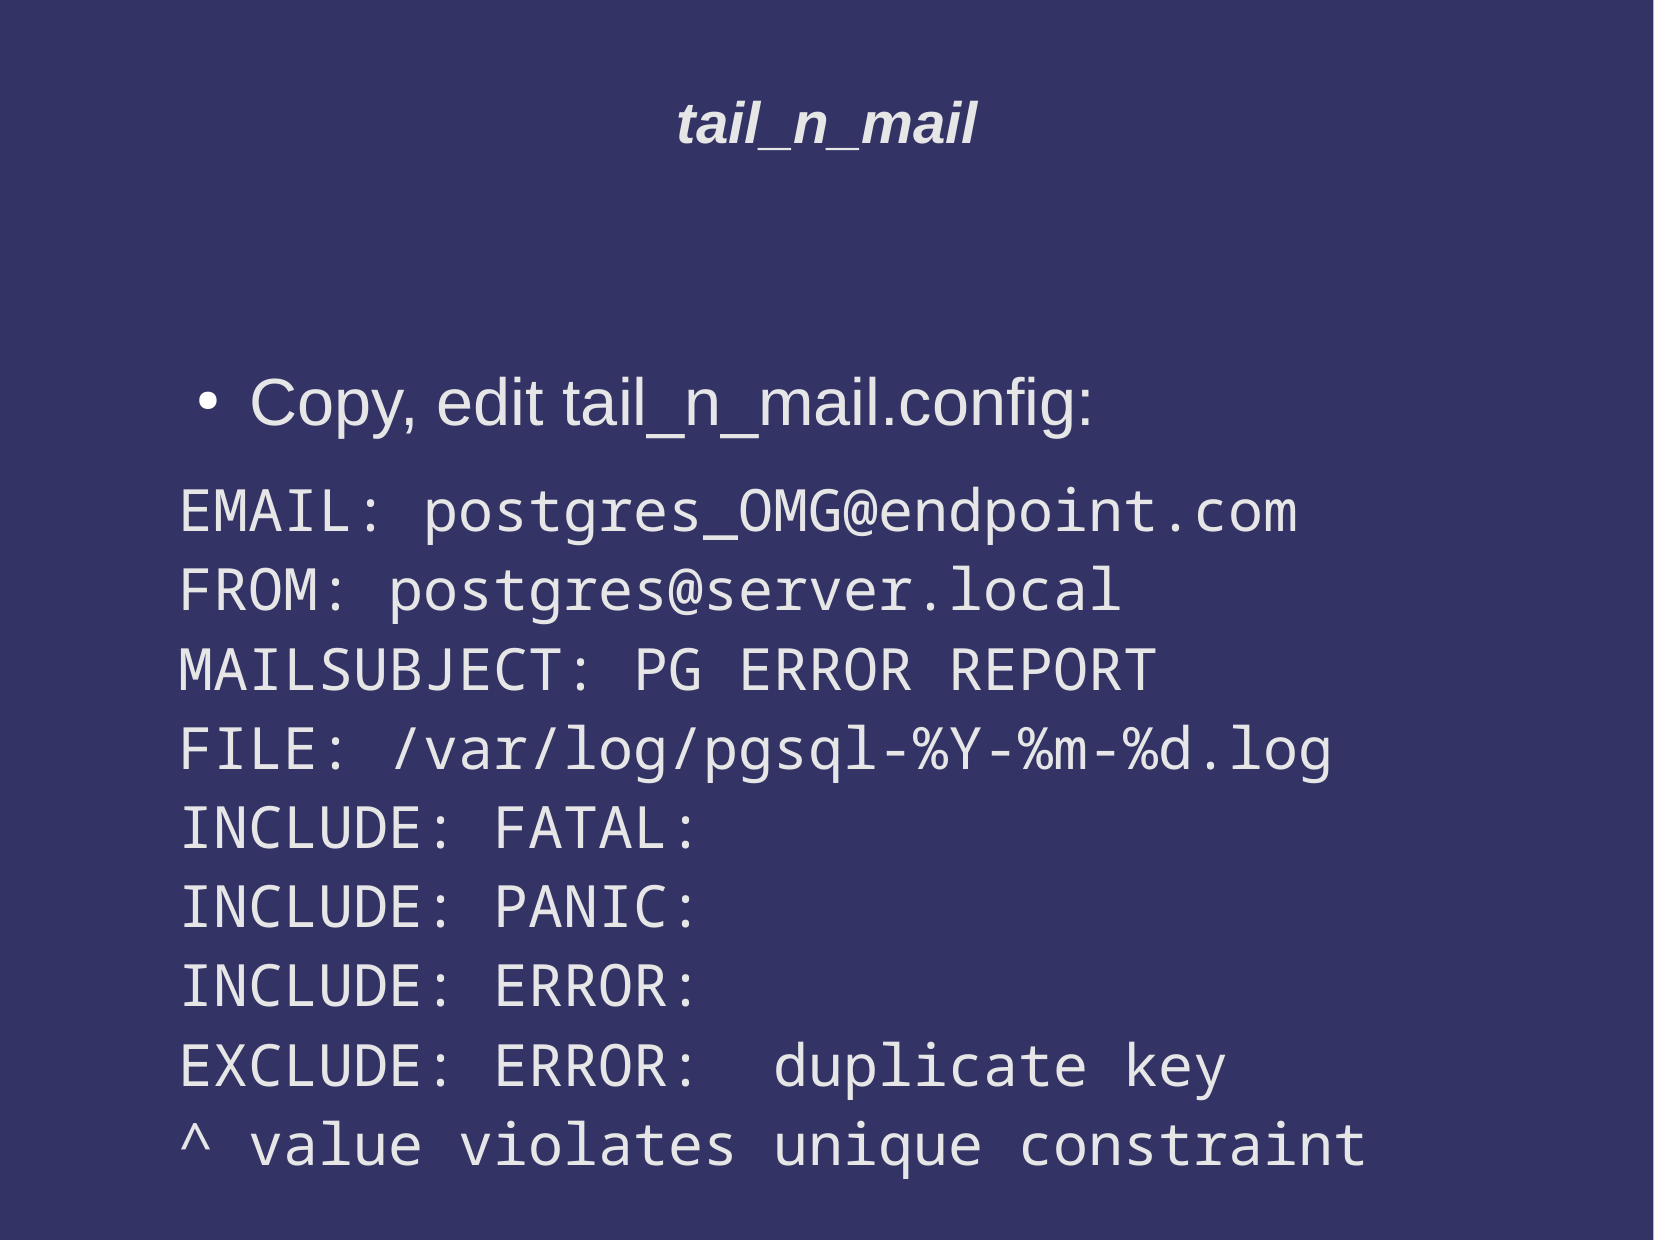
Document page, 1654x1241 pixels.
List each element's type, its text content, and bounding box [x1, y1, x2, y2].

title tail_n_mail [121, 19, 1534, 227]
list Copy, edit tail_n_mail.config: EMAIL: postgres_OMG@endpoint.com FROM: postgres@server.local MAILSUBJECT: PG ERROR REPORT FILE: /var/log/pgsql-%Y-%m-%d.log INCLUDE: FATAL: INCLUDE: PANIC: INCLUDE: ERROR: EXCLUDE: ERROR: duplicate key ^ value violates unique constraint [178, 364, 1570, 1184]
